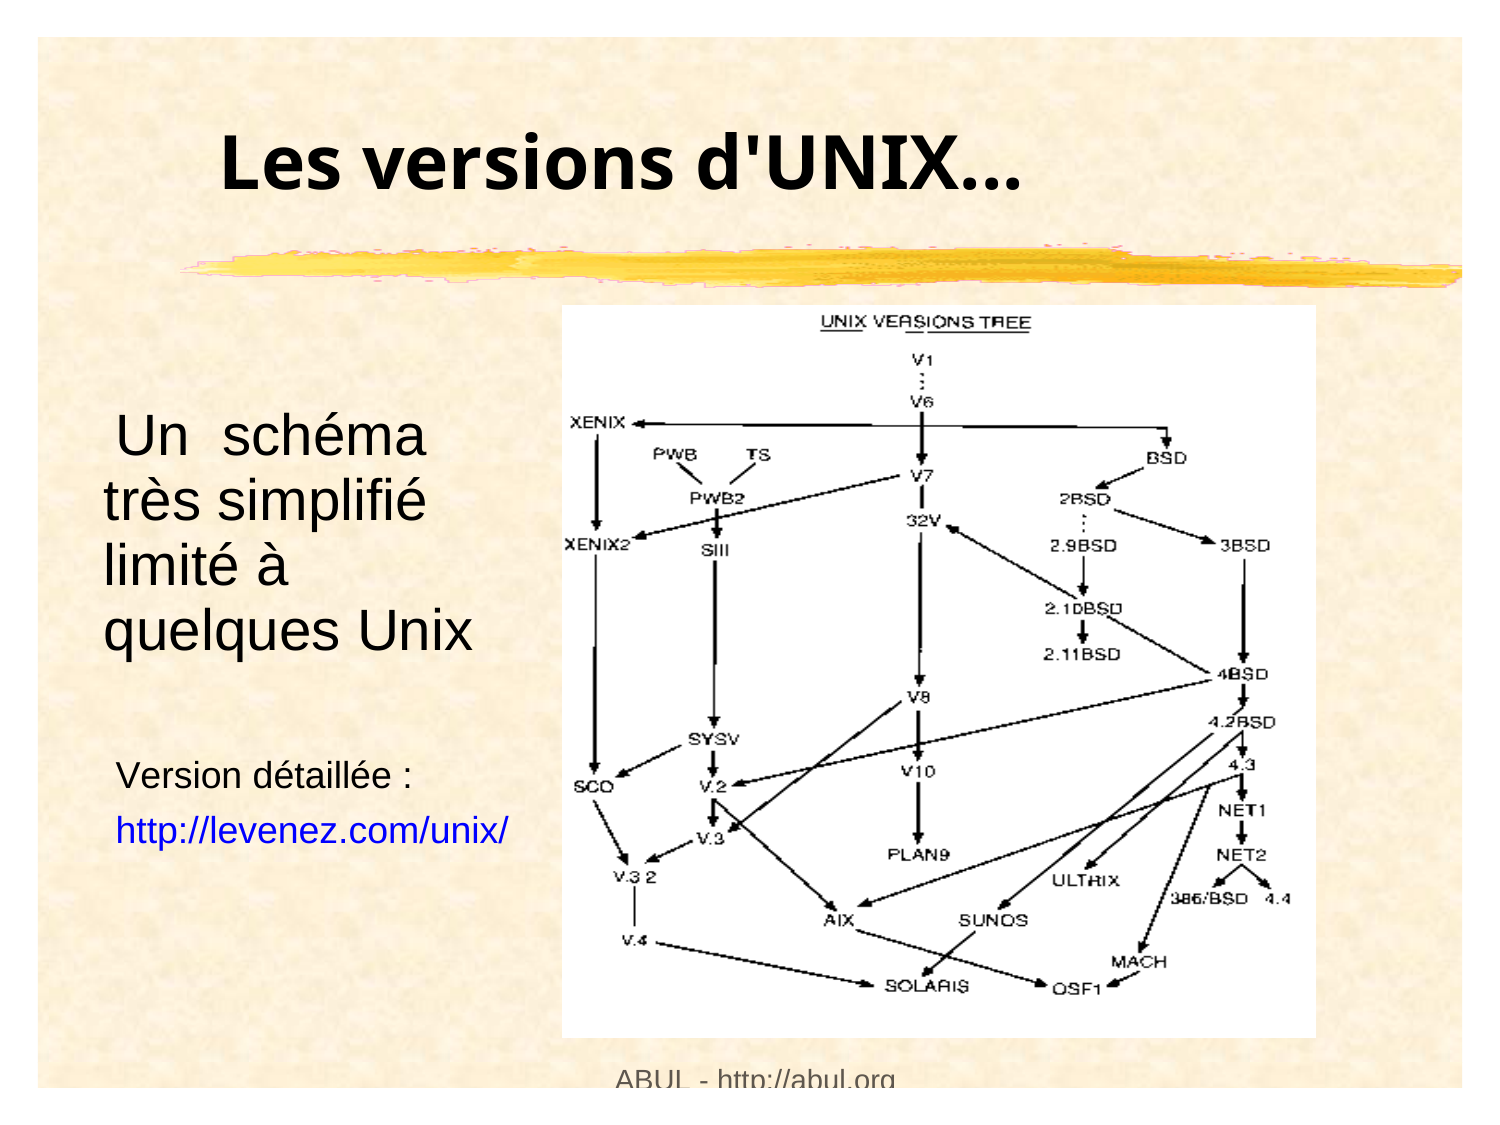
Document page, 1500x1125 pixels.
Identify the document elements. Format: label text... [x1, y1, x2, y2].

picture [618, 1084, 630, 1088]
picture [883, 1076, 891, 1088]
picture [794, 1082, 801, 1088]
title Les versions d'UNIX... [203, 72, 1312, 248]
picture [754, 1076, 761, 1088]
picture [37, 37, 1463, 1088]
text_box Un schéma très simplifié limité à quelques Unix Version détaillée : http://levenez.com/unix/ [89, 395, 545, 979]
picture [722, 1076, 729, 1088]
picture [639, 1081, 649, 1088]
picture [620, 1073, 627, 1082]
picture [639, 1072, 648, 1078]
picture [811, 1076, 818, 1088]
picture [858, 1076, 866, 1088]
picture [738, 1076, 743, 1088]
